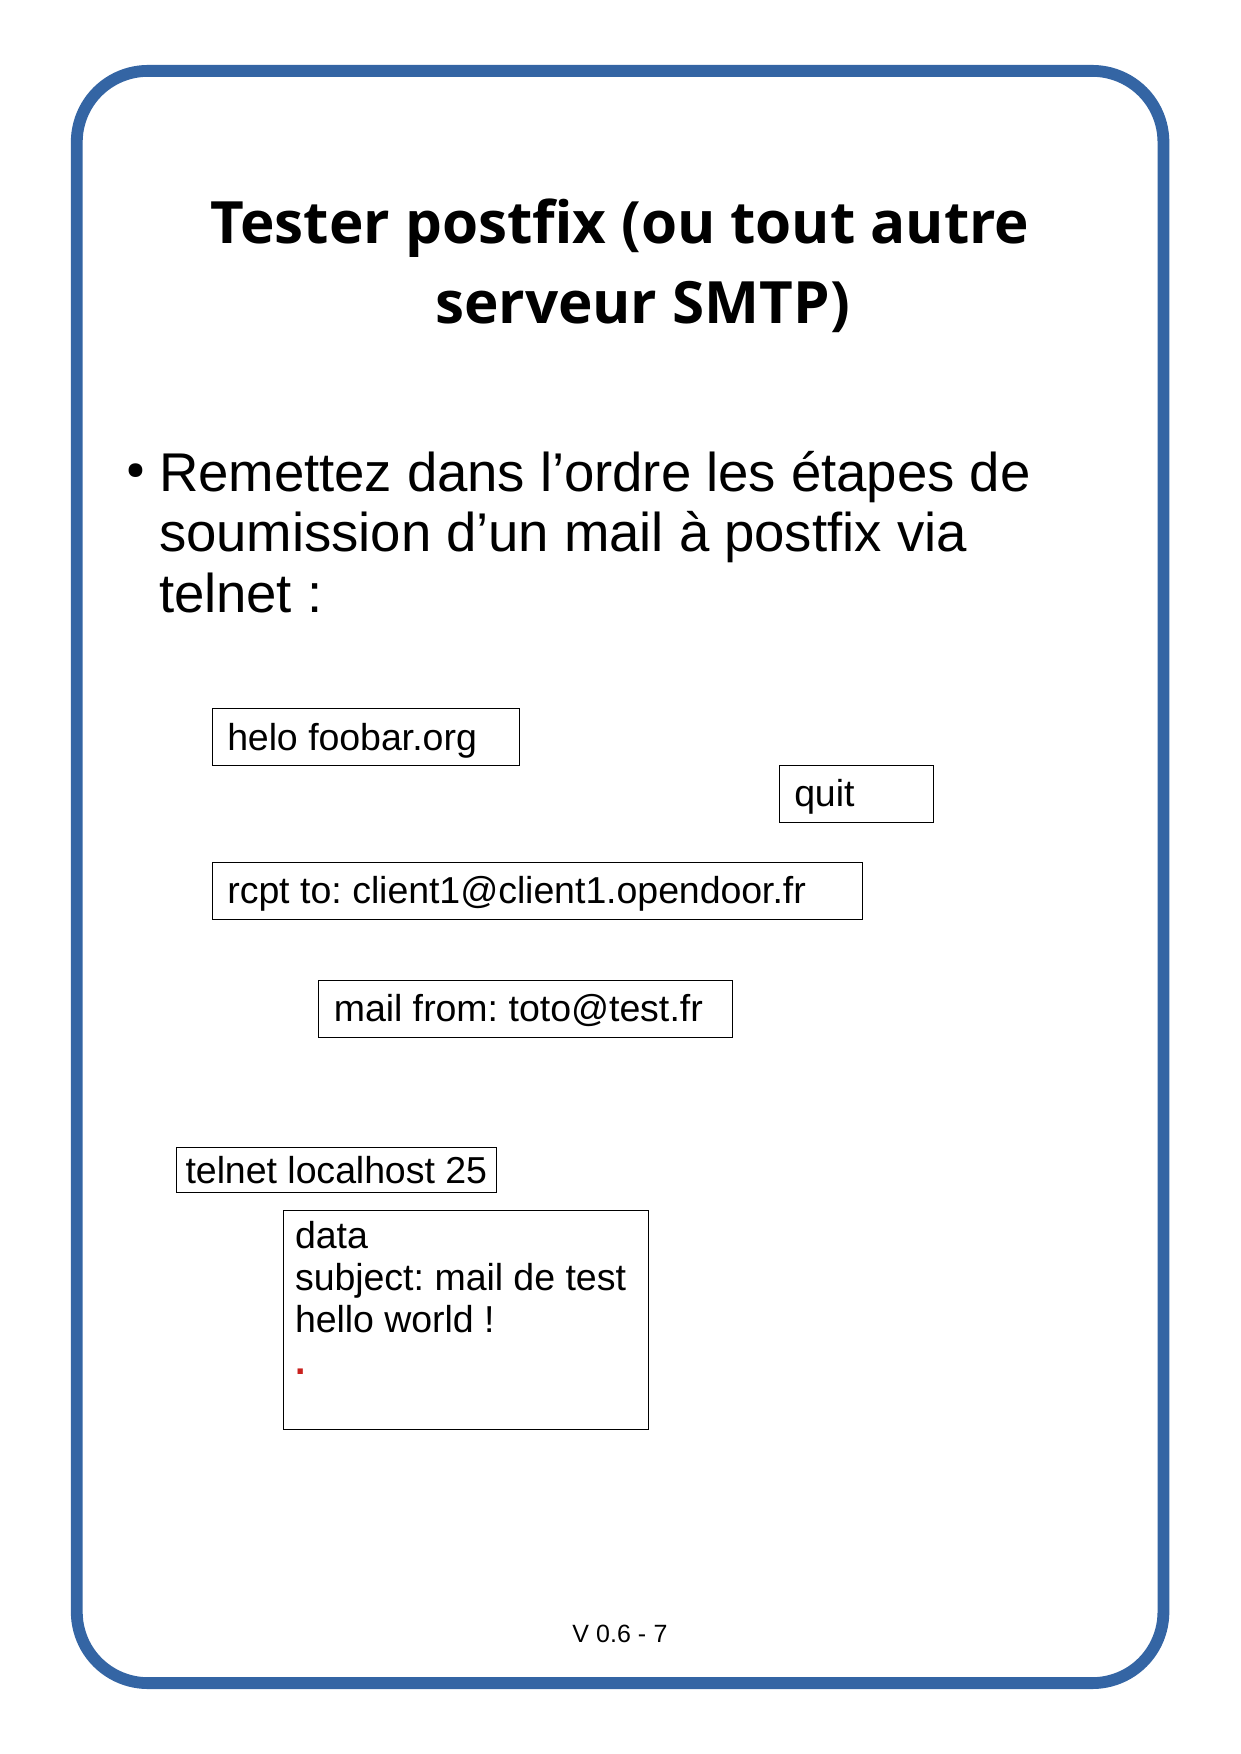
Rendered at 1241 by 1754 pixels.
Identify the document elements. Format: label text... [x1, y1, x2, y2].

text_box mail from: toto@test.fr [318, 980, 733, 1038]
text_box quit [779, 765, 934, 823]
list Remettez dans l’ordre les étapes de soumission d’un mail à postfix via telnet : [115, 441, 1125, 626]
text_box telnet localhost 25 [176, 1147, 497, 1193]
text_box data subject: mail de test hello world ! . [283, 1210, 649, 1430]
text_box helo foobar.org [212, 708, 520, 766]
text_box rcpt to: client1@client1.opendoor.fr [212, 862, 863, 920]
title Tester postfix (ou tout autre serveur SMTP) [115, 124, 1125, 398]
